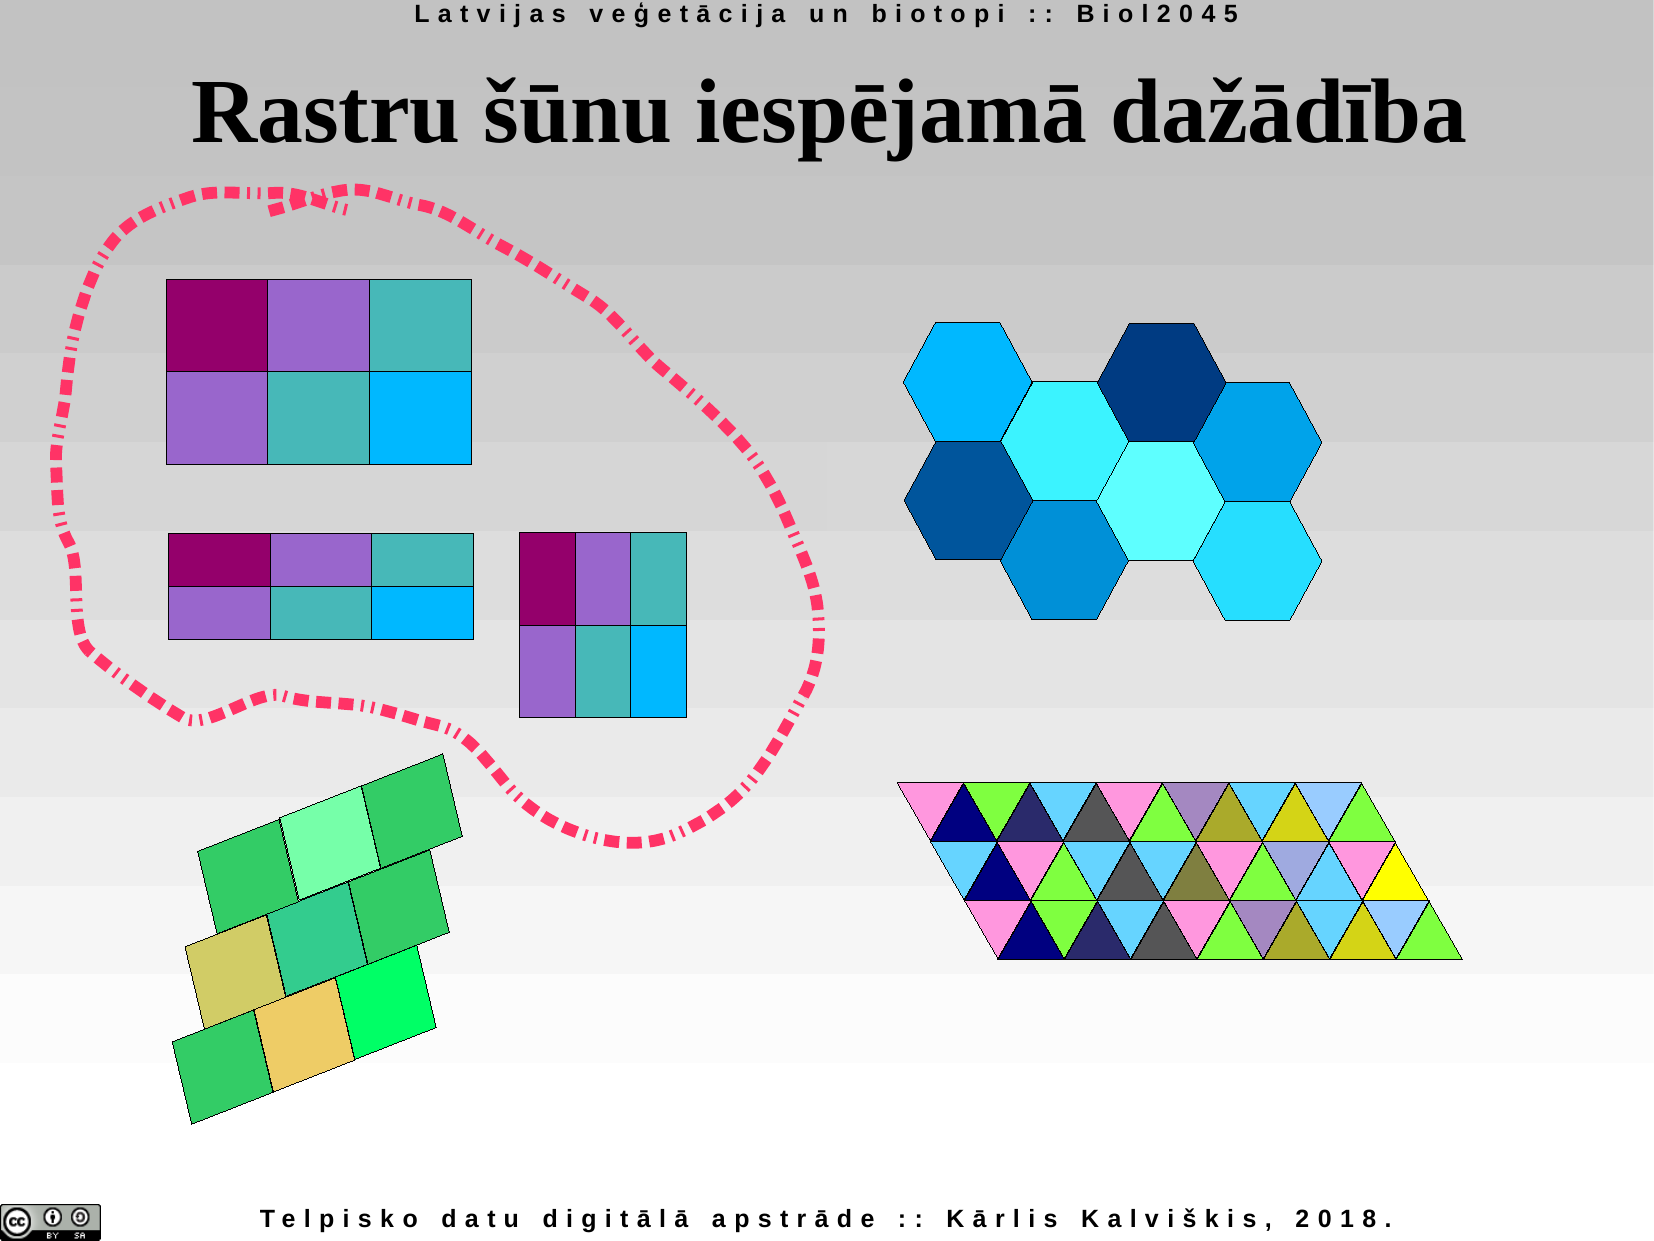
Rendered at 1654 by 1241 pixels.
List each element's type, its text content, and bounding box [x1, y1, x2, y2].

text_box [519, 532, 687, 718]
text_box [172, 753, 463, 1125]
text_box [168, 533, 474, 640]
text_box [897, 782, 1463, 960]
text_box [166, 279, 472, 465]
text_box [903, 322, 1322, 621]
title Rastru šūnu iespējamā dažādība [34, 61, 1626, 296]
picture [0, 0, 1654, 1241]
